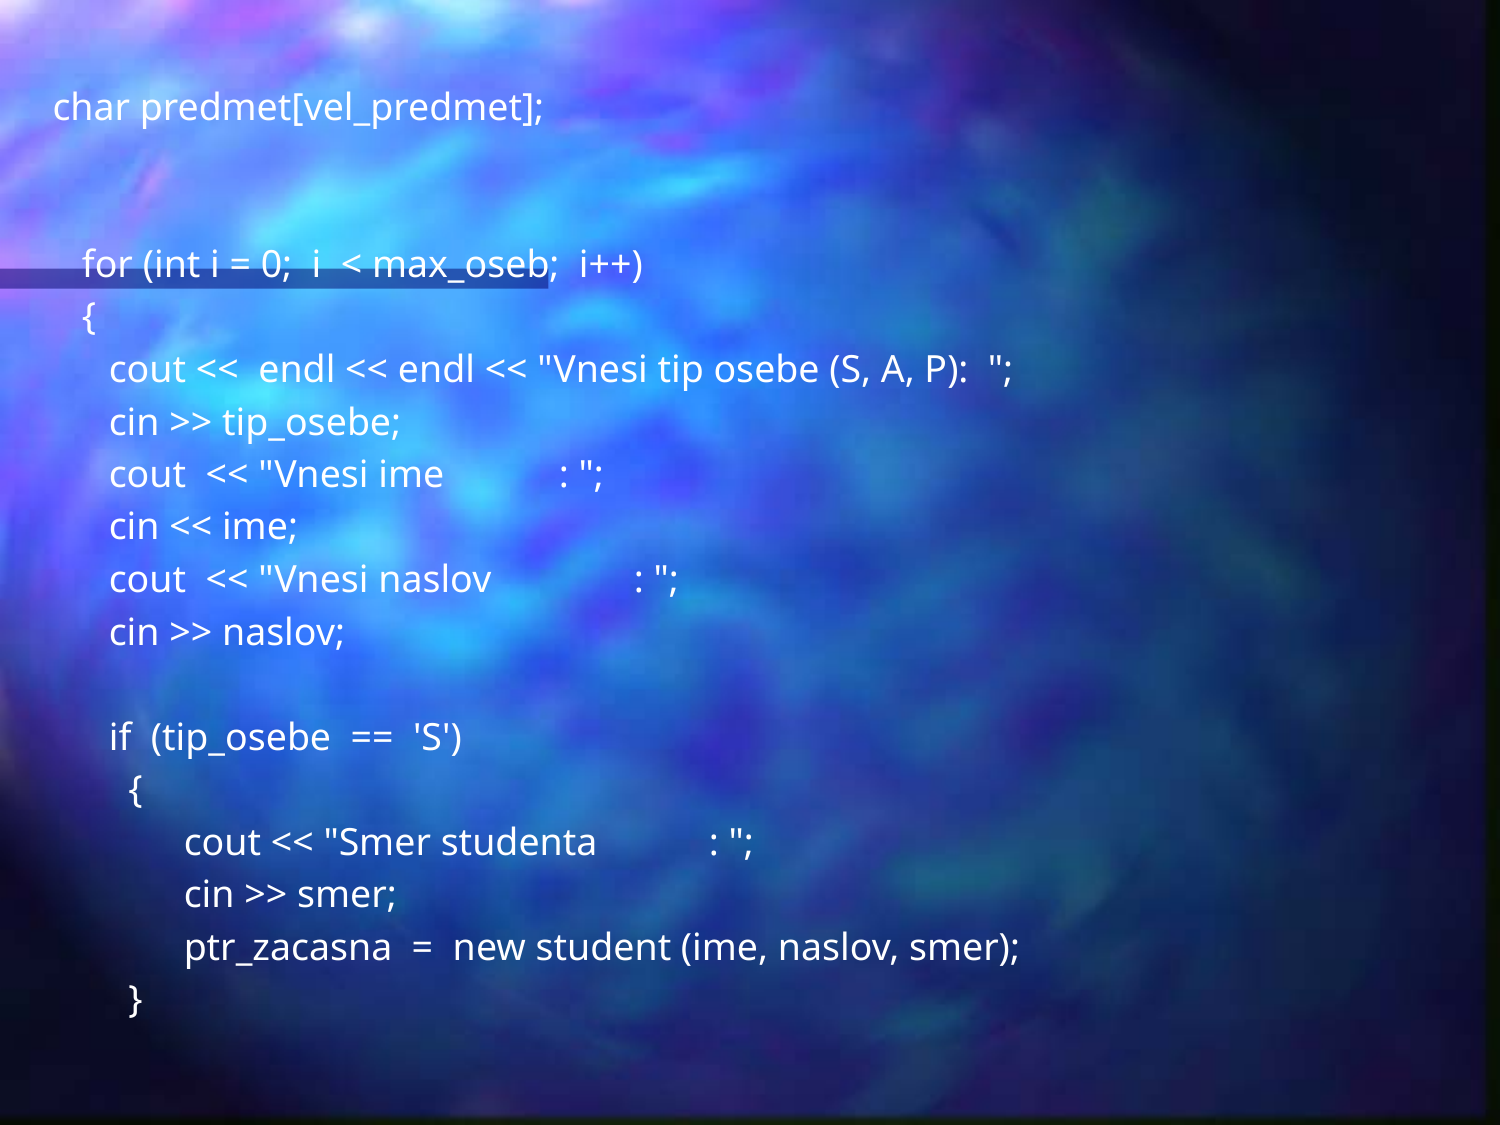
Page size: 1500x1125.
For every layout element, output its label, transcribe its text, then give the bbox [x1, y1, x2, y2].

list char predmet[vel_predmet]; for (int i = 0; i < max_oseb; i++) { cout << endl << endl << "Vnesi tip osebe (S, A, P): "; cin >> tip_osebe; cout << "Vnesi ime : "; cin << ime; cout << "Vnesi naslov : "; cin >> naslov; if (tip_osebe == 'S') { cout << "Smer studenta : "; cin >> smer; ptr_zacasna = new student (ime, naslov, smer); } [37, 75, 1388, 1000]
picture [0, 0, 1500, 1125]
